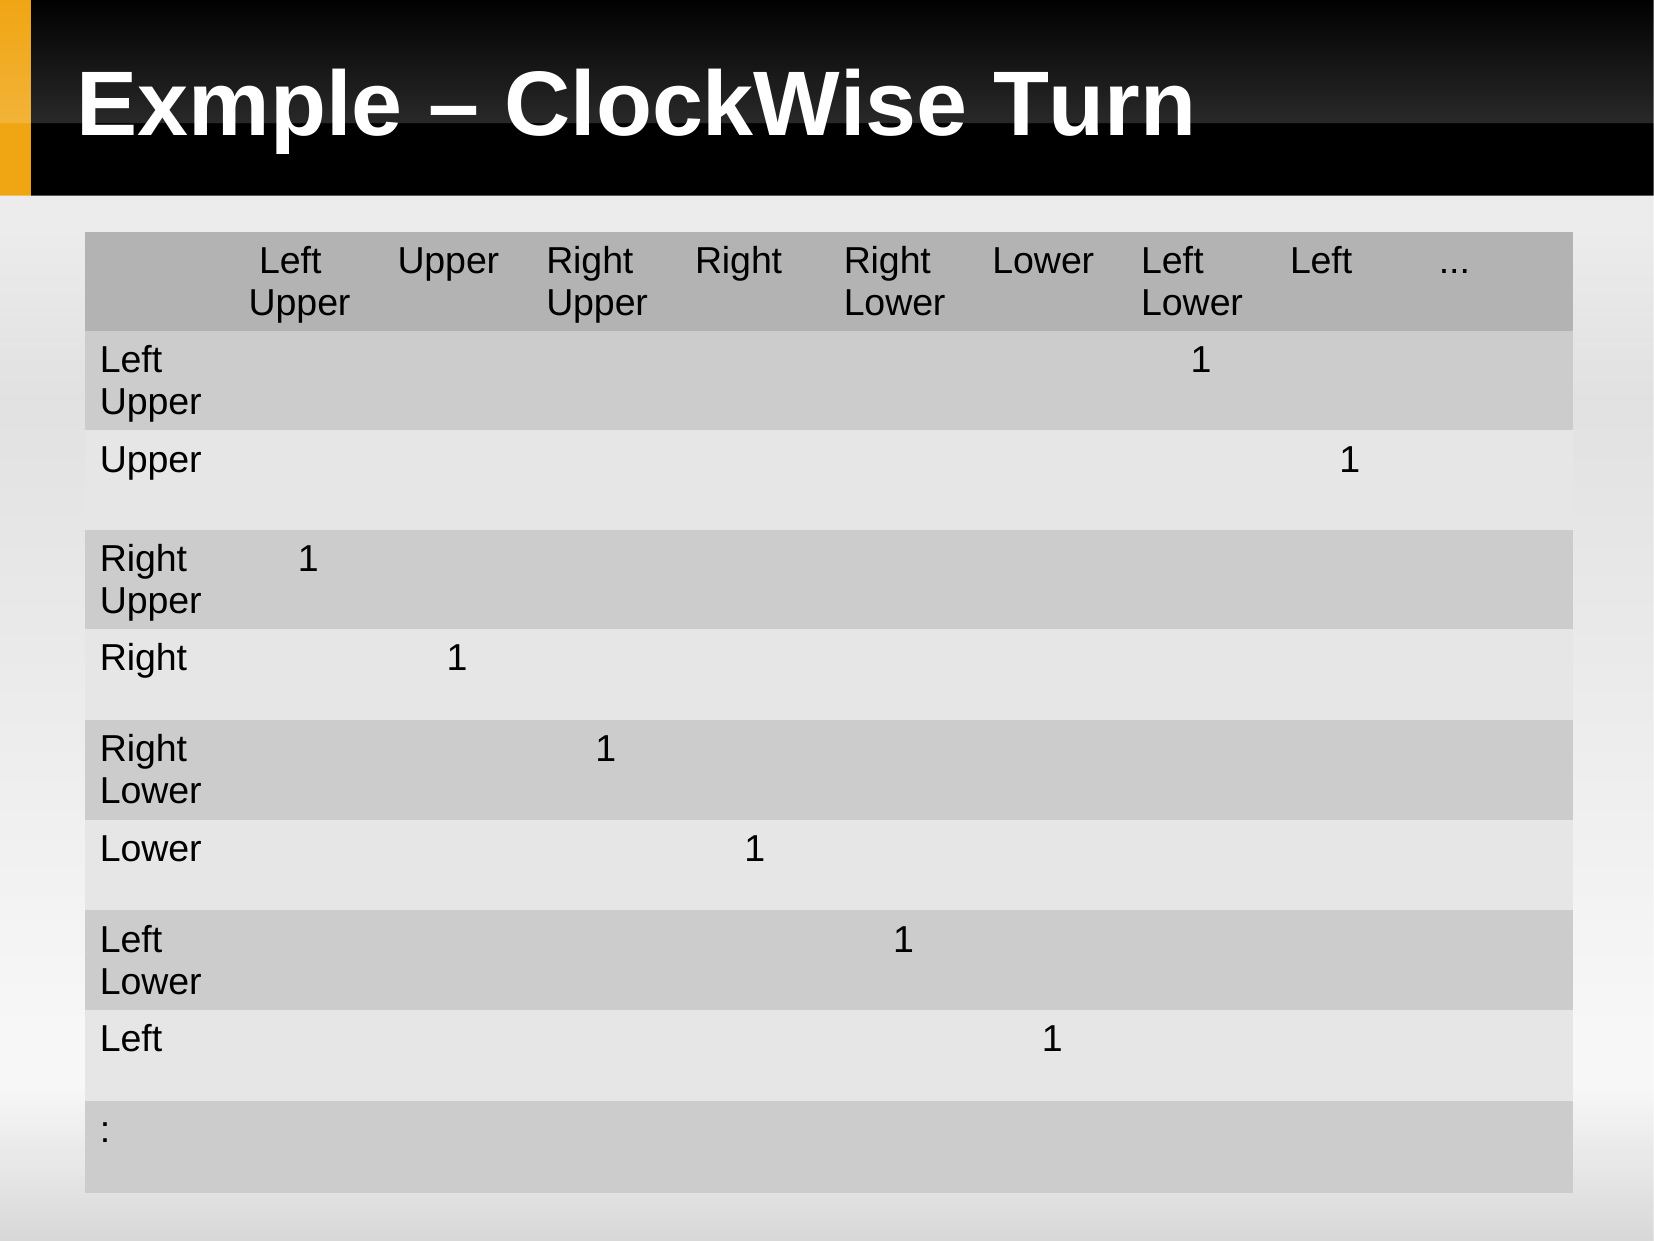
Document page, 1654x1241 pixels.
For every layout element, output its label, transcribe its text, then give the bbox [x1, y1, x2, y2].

table_cell [1275, 1101, 1424, 1193]
table_cell [383, 1101, 531, 1193]
table_cell [680, 720, 829, 820]
table_cell [1127, 720, 1275, 820]
table_cell 1 [829, 910, 978, 1010]
table_cell [531, 1010, 680, 1101]
table_cell [680, 530, 829, 629]
table_cell 1 [680, 820, 829, 910]
table_cell [234, 720, 383, 820]
table_cell [829, 1010, 978, 1101]
title Exmple – ClockWise Turn [76, 0, 1565, 208]
table_cell [829, 629, 978, 720]
table_cell [1275, 720, 1424, 820]
table_cell [531, 331, 680, 430]
table_cell [829, 430, 978, 530]
table_cell [383, 430, 531, 530]
table_cell [1424, 820, 1573, 910]
table_cell [531, 530, 680, 629]
table_cell [978, 331, 1127, 430]
table_header Right Upper [531, 232, 680, 331]
table_cell [1127, 1101, 1275, 1193]
table_cell [234, 910, 383, 1010]
table_cell [1127, 910, 1275, 1010]
table_cell [1424, 1010, 1573, 1101]
table_cell 1 [531, 720, 680, 820]
table_cell [234, 331, 383, 430]
table_cell 1 [1127, 331, 1275, 430]
table_header Left Lower [1127, 232, 1275, 331]
table_cell [383, 720, 531, 820]
table_cell [1127, 629, 1275, 720]
table_cell [680, 910, 829, 1010]
table_cell [1424, 1101, 1573, 1193]
table_cell [1275, 530, 1424, 629]
table_cell [383, 910, 531, 1010]
table_cell 1 [1275, 430, 1424, 530]
table_cell Left Lower [85, 910, 234, 1010]
table_header Lower [978, 232, 1127, 331]
table_cell [829, 1101, 978, 1193]
table_cell [383, 1010, 531, 1101]
table_cell Upper [85, 430, 234, 530]
table_cell Right Upper [85, 530, 234, 629]
table_cell [680, 1101, 829, 1193]
table_cell [234, 430, 383, 530]
table_cell [978, 430, 1127, 530]
table_cell [680, 331, 829, 430]
picture [0, 0, 1654, 1241]
table_header [85, 232, 234, 331]
table_cell [1424, 629, 1573, 720]
table_header Left [1275, 232, 1424, 331]
table_cell [234, 1010, 383, 1101]
table_cell [978, 530, 1127, 629]
table_cell [383, 530, 531, 629]
table_cell [978, 720, 1127, 820]
table_cell [829, 530, 978, 629]
table_cell [978, 629, 1127, 720]
table_cell [531, 1101, 680, 1193]
table_cell [383, 331, 531, 430]
table_cell 1 [978, 1010, 1127, 1101]
table_cell [531, 820, 680, 910]
table_cell 1 [383, 629, 531, 720]
table_cell 1 [234, 530, 383, 629]
table_cell [234, 820, 383, 910]
table_cell [829, 331, 978, 430]
table_cell Right [85, 629, 234, 720]
table_header Right Lower [829, 232, 978, 331]
table_cell [1275, 1010, 1424, 1101]
table_cell [978, 820, 1127, 910]
table_cell [383, 820, 531, 910]
table_cell [978, 910, 1127, 1010]
table_cell [680, 629, 829, 720]
table_header Right [680, 232, 829, 331]
table_cell [531, 629, 680, 720]
table_cell [1424, 910, 1573, 1010]
table_cell [1275, 820, 1424, 910]
table_cell Right Lower [85, 720, 234, 820]
table_cell : [85, 1101, 234, 1193]
table_cell [531, 910, 680, 1010]
table_header ... [1424, 232, 1573, 331]
table_cell [1127, 530, 1275, 629]
table_header Left Upper [234, 232, 383, 331]
table_cell Left Upper [85, 331, 234, 430]
table_cell [829, 820, 978, 910]
table_cell [680, 1010, 829, 1101]
table_cell [234, 1101, 383, 1193]
table_cell [1275, 910, 1424, 1010]
table_cell [1127, 1010, 1275, 1101]
table_cell [829, 720, 978, 820]
table_cell [1424, 331, 1573, 430]
table_cell [978, 1101, 1127, 1193]
table_cell [1424, 720, 1573, 820]
table_cell [1424, 430, 1573, 530]
table_cell [1424, 530, 1573, 629]
table_cell [234, 629, 383, 720]
table_cell [1275, 629, 1424, 720]
table_cell Left [85, 1010, 234, 1101]
table_cell Lower [85, 820, 234, 910]
table_cell [680, 430, 829, 530]
table_cell [531, 430, 680, 530]
table_cell [1275, 331, 1424, 430]
table_cell [1127, 820, 1275, 910]
table_header Upper [383, 232, 531, 331]
table_cell [1127, 430, 1275, 530]
